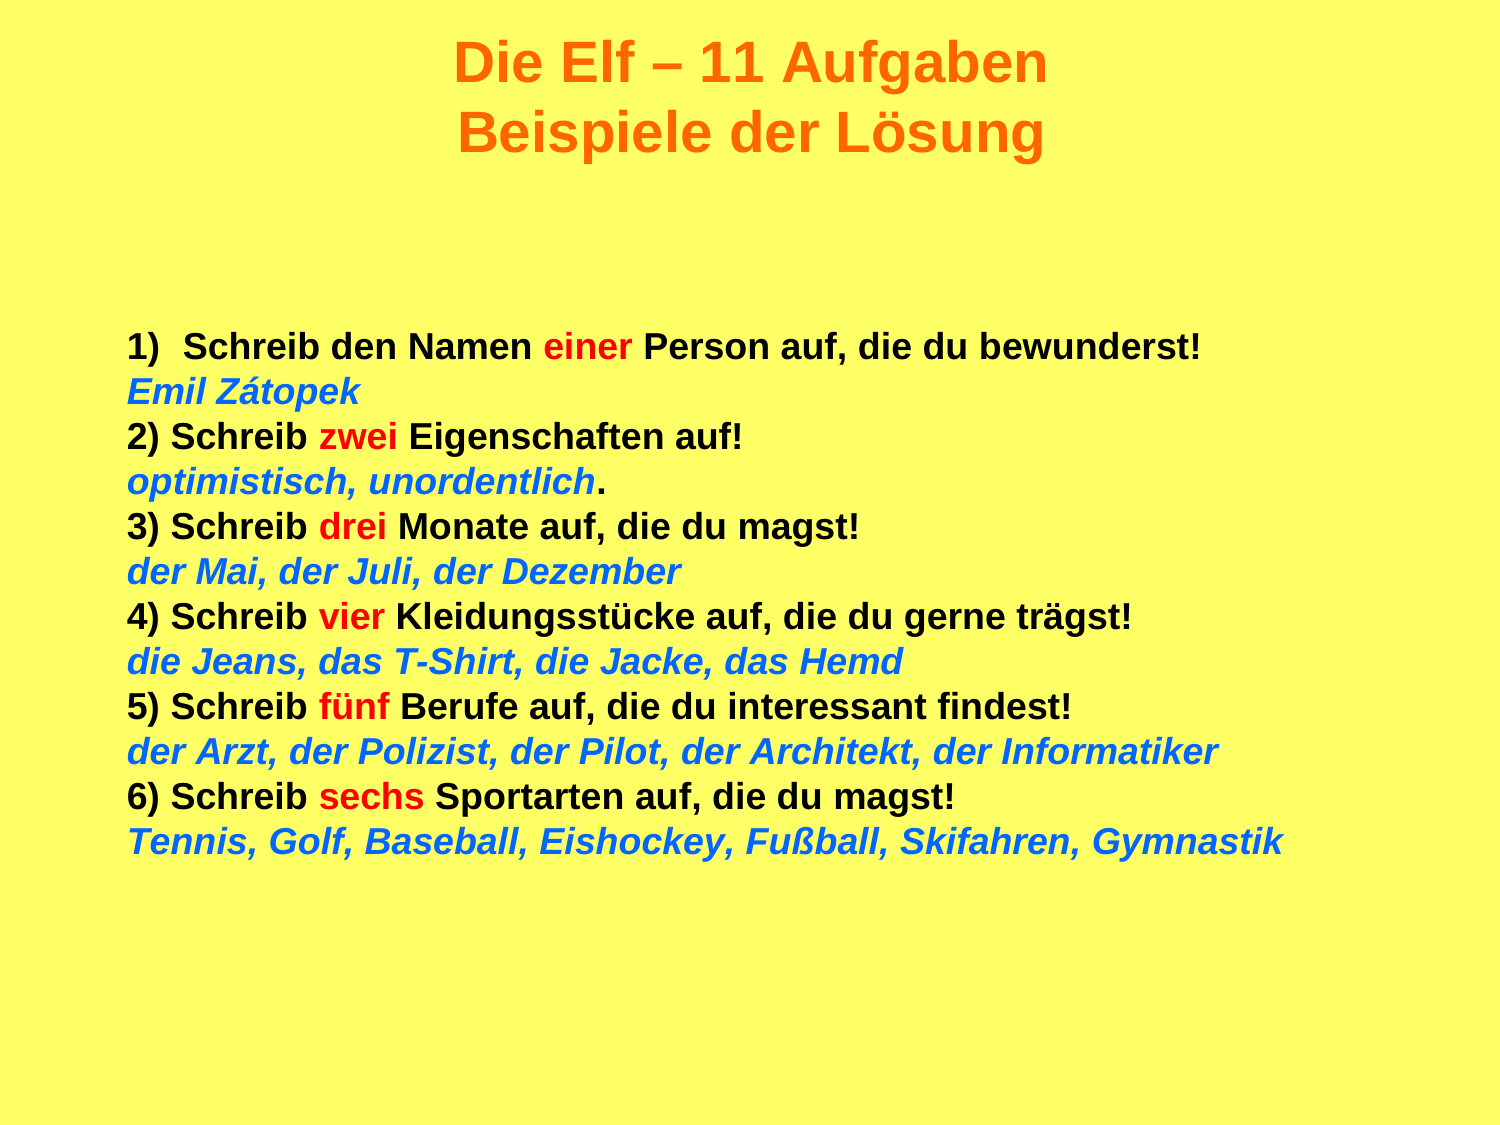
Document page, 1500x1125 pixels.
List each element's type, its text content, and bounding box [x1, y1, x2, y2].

title Die Elf – 11 Aufgaben Beispiele der Lösung [76, 0, 1427, 188]
text_box Schreib den Namen einer Person auf, die du bewunderst! Emil Zátopek 2) Schreib zwei Eigenschaften auf! optimistisch, unordentlich. 3) Schreib drei Monate auf, die du magst! der Mai, der Juli, der Dezember 4) Schreib vier Kleidungsstücke auf, die du gerne trägst! die Jeans, das T-Shirt, die Jacke, das Hemd 5) Schreib fünf Berufe auf, die du interessant findest! der Arzt, der Polizist, der Pilot, der Architekt, der Informatiker 6) Schreib sechs Sportarten auf, die du magst! Tennis, Golf, Baseball, Eishockey, Fußball, Skifahren, Gymnastik [112, 314, 1427, 915]
